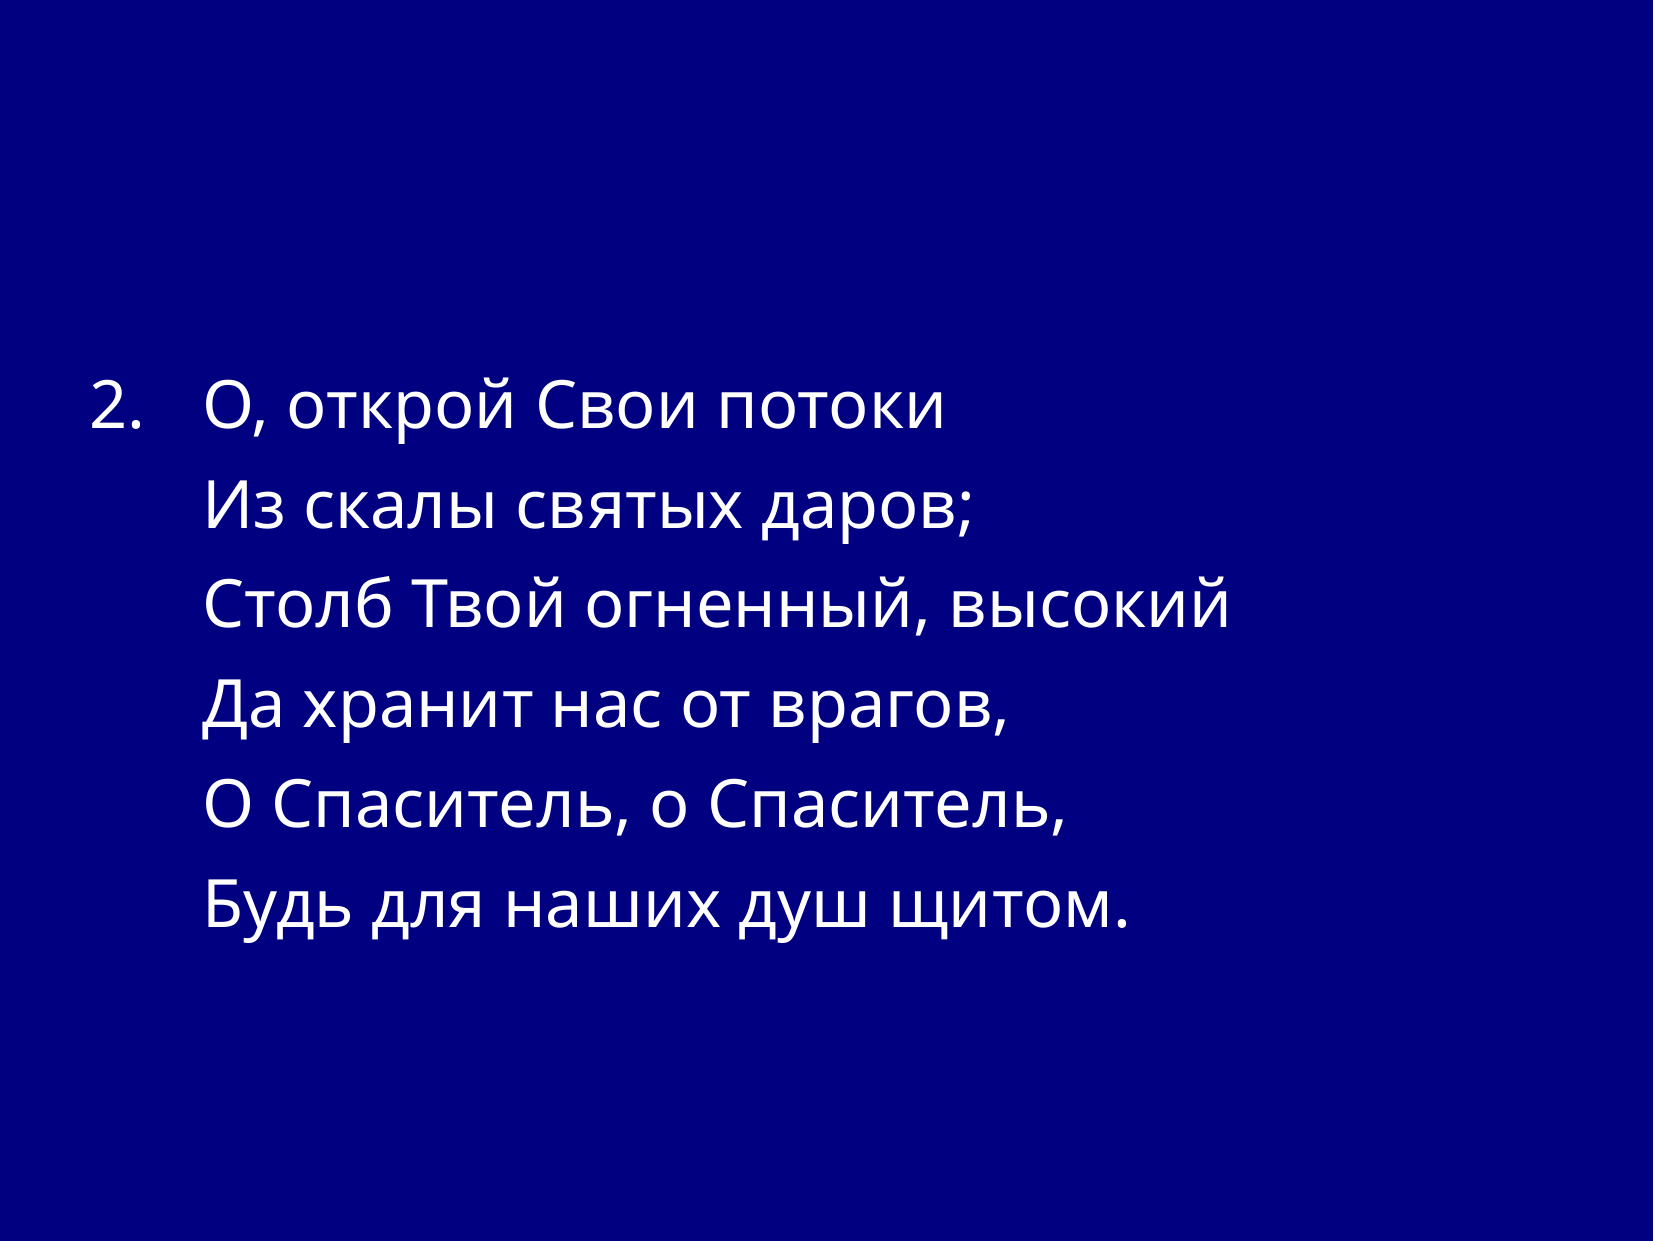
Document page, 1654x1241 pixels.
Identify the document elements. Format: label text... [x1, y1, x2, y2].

text_box 2. О, открой Свои потоки Из скалы святых даров; Столб Твой огненный, высокий Да хранит нас от врагов, О Спаситель, о Спаситель, Будь для наших душ щитом. [75, 150, 1576, 1163]
